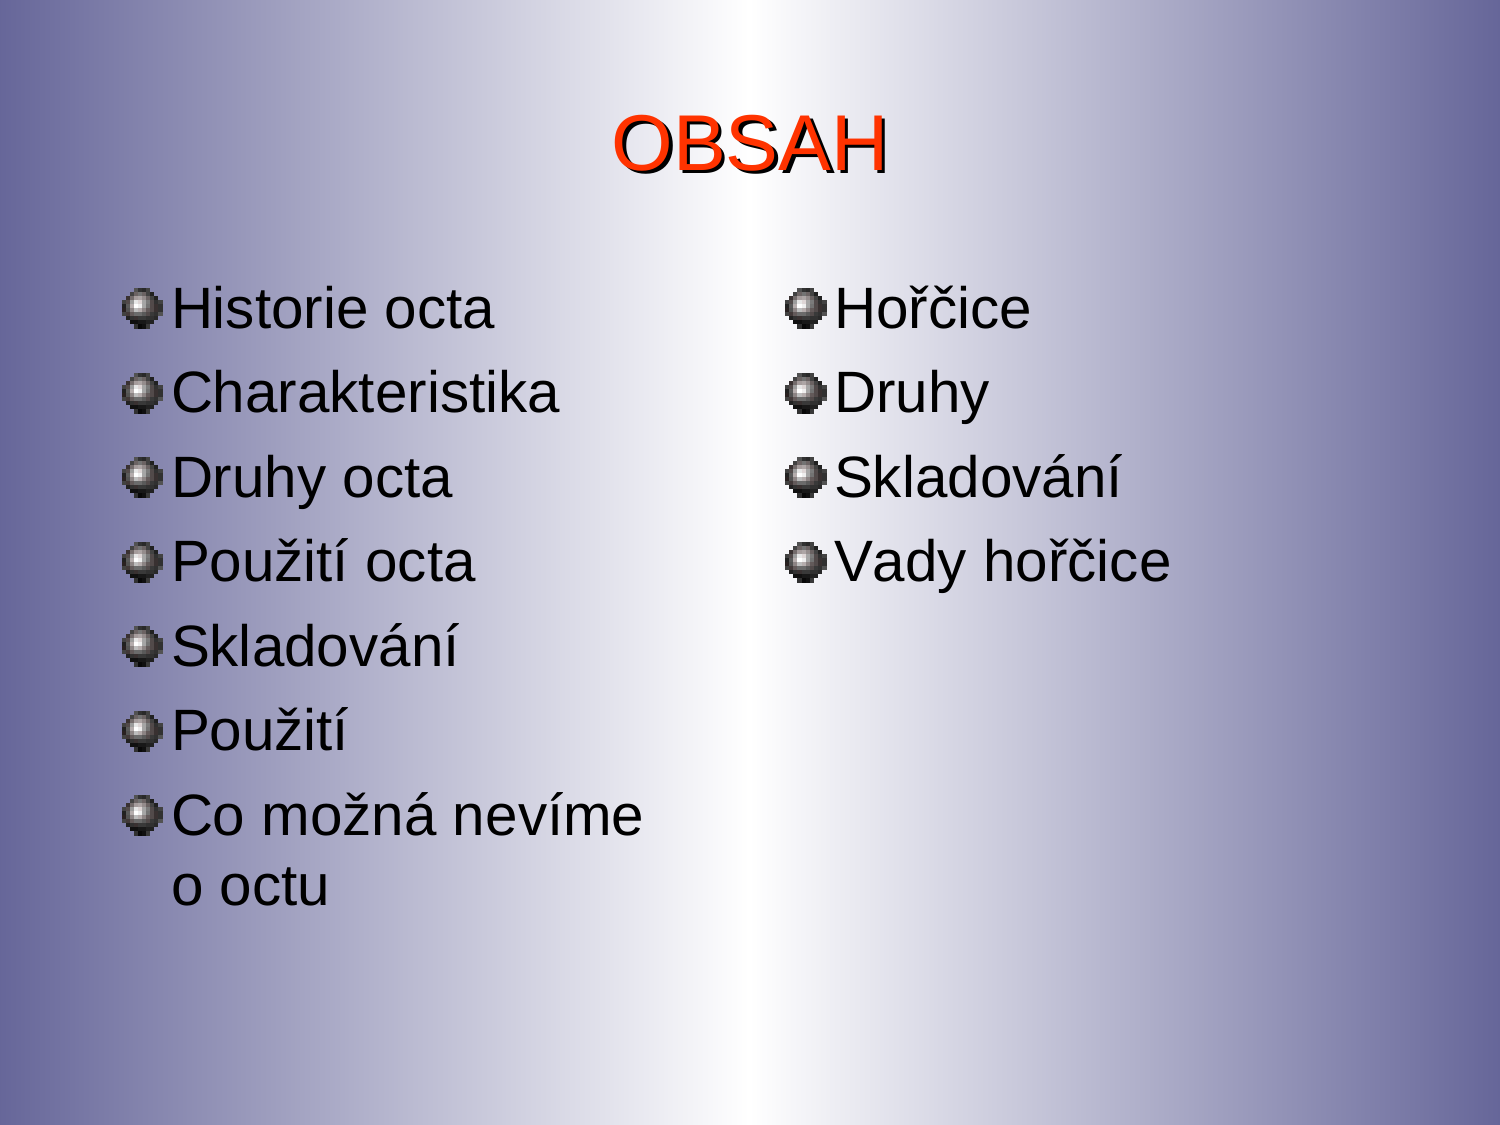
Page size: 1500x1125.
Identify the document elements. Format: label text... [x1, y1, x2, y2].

list Hořčice Druhy Skladování Vady hořčice [762, 262, 1426, 1007]
list Historie octa Charakteristika Druhy octa Použití octa Skladování Použití Co možná nevíme o octu [99, 262, 738, 1059]
title OBSAH [75, 45, 1426, 233]
